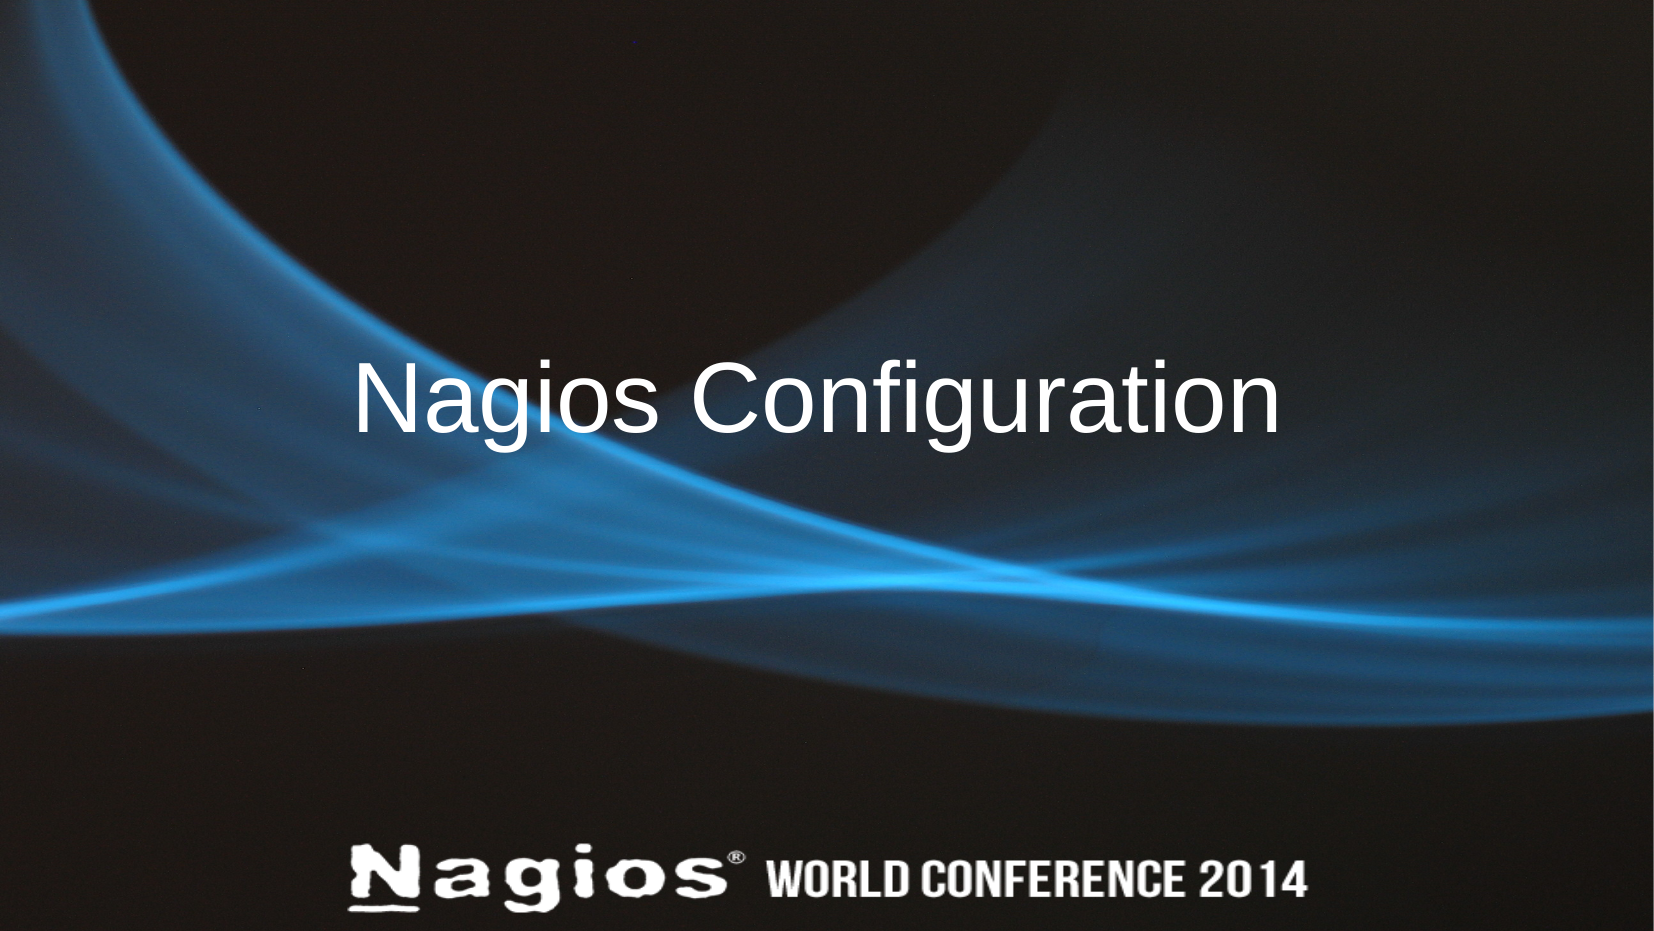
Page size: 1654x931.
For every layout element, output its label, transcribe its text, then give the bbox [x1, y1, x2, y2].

text_box Nagios Configuration [60, 334, 1576, 462]
picture [0, 0, 1654, 931]
